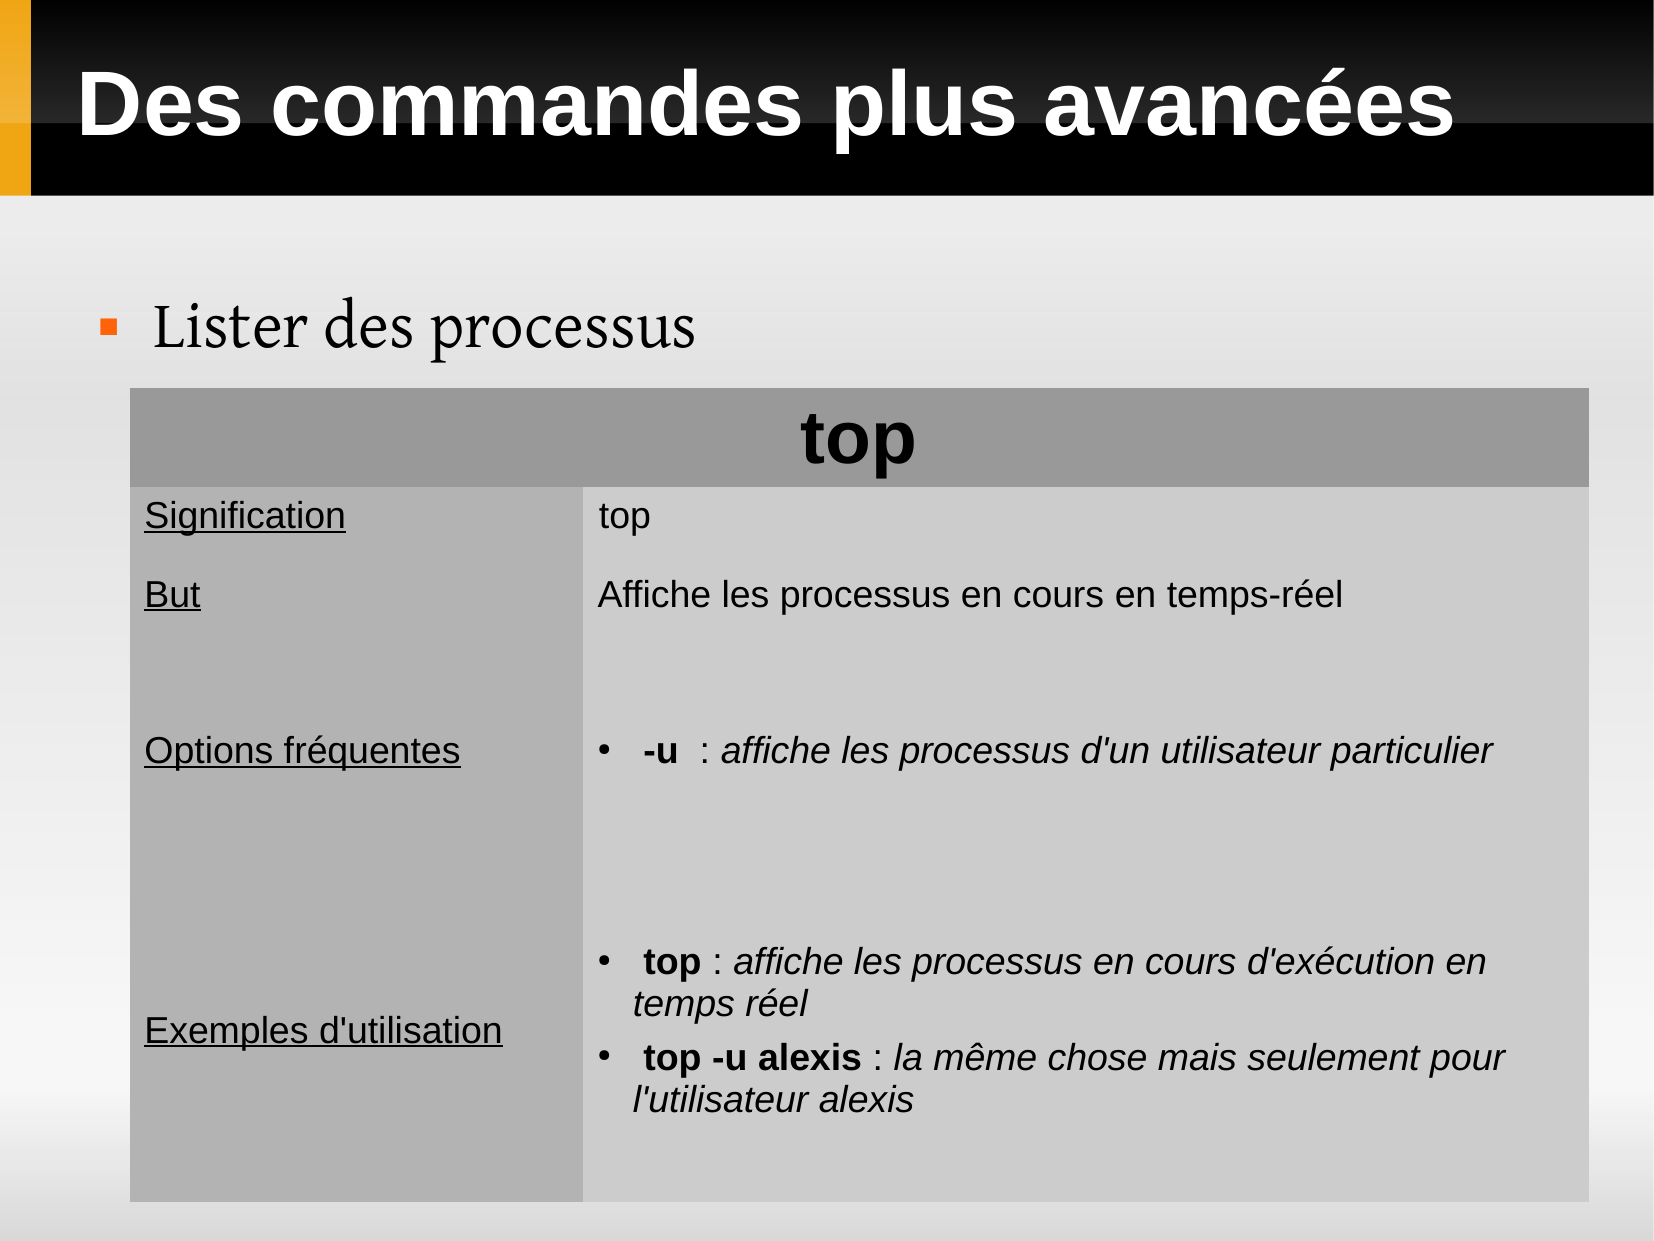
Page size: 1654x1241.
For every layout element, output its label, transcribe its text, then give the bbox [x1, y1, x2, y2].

table_cell Affiche les processus en cours en temps-réel [583, 545, 1589, 644]
title Des commandes plus avancées [76, 0, 1565, 208]
list Lister des processus [82, 290, 1571, 1109]
table_cell -u : affiche les processus d'un utilisateur particulier [583, 644, 1589, 858]
table_header top [130, 388, 1589, 487]
picture [0, 0, 1654, 1241]
table_cell Options fréquentes [130, 644, 583, 858]
table_cell top : affiche les processus en cours d'exécution en temps réel top -u alexis : la même chose mais seulement pour l'utilisateur alexis [583, 858, 1589, 1202]
table_cell Exemples d'utilisation [130, 858, 583, 1202]
table_cell top [583, 487, 1589, 545]
table_cell Signification [130, 487, 583, 545]
table_cell But [130, 545, 583, 644]
